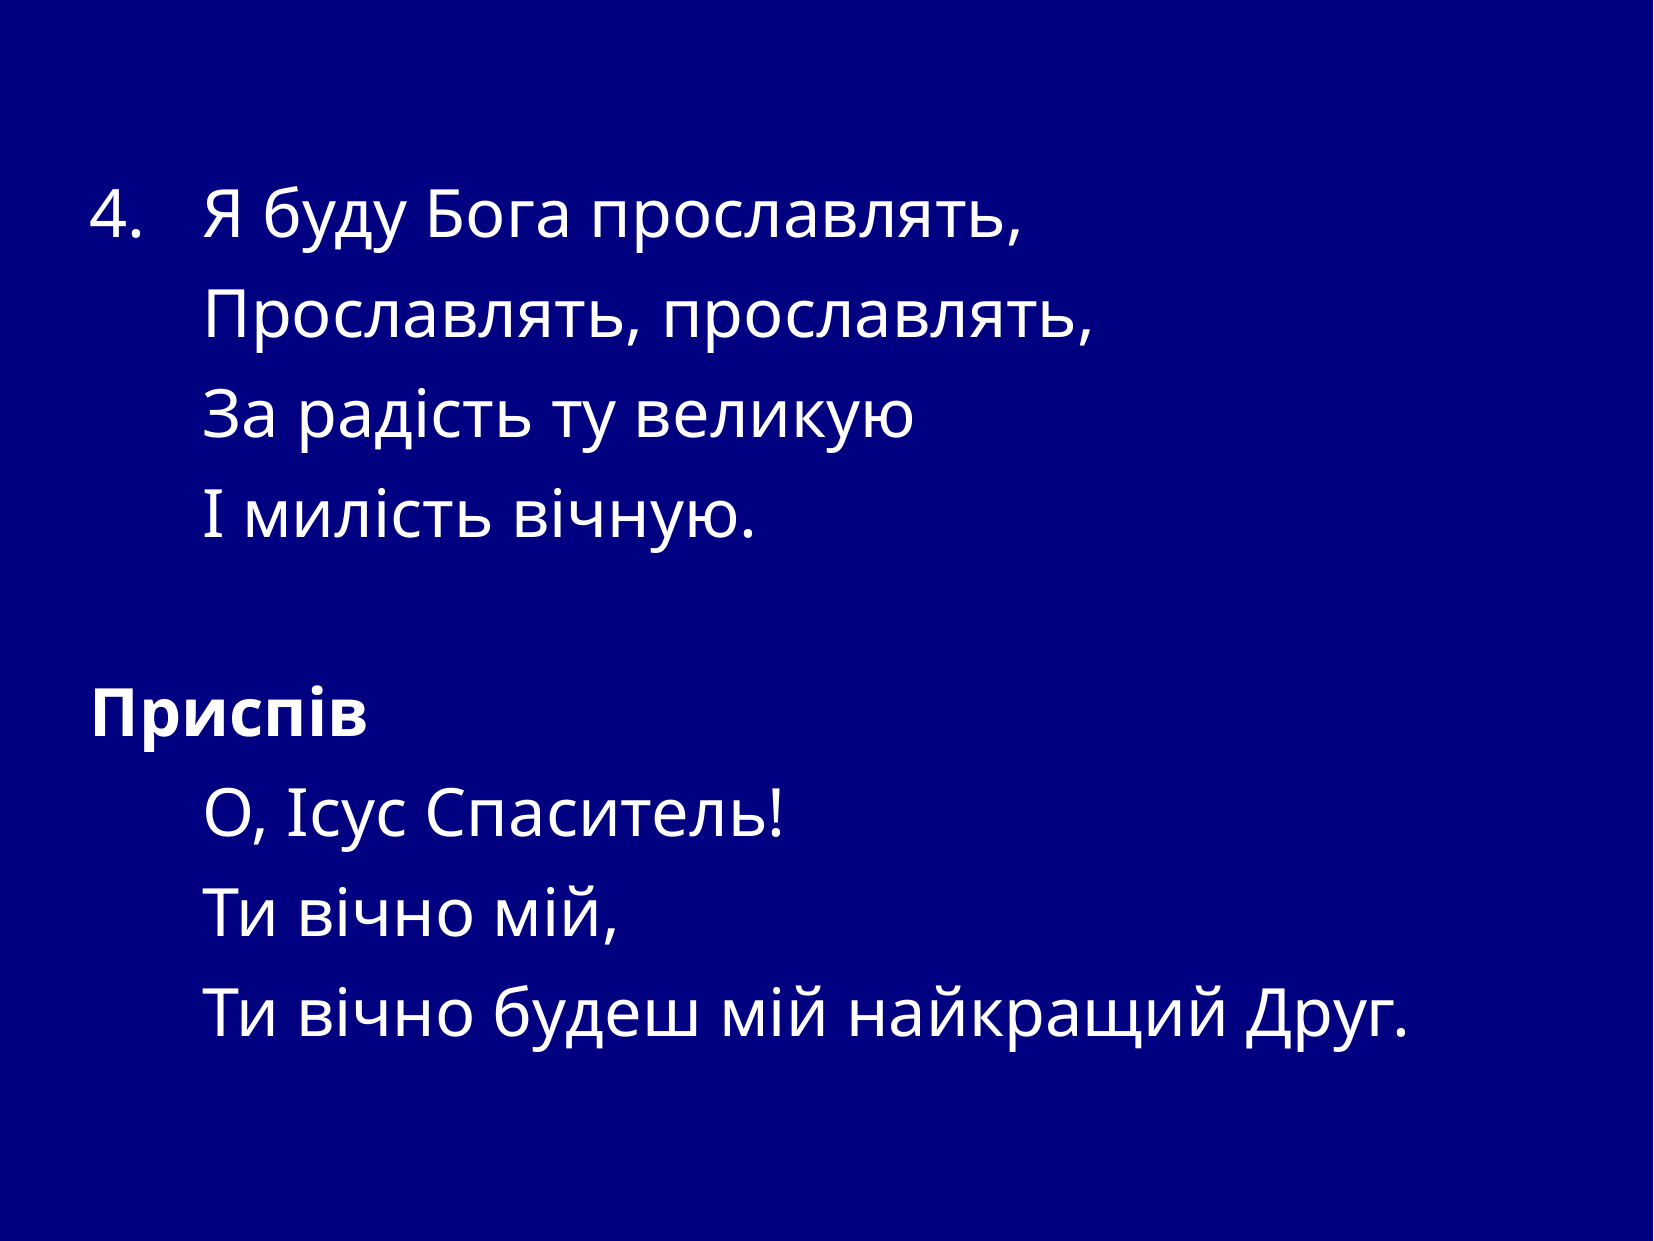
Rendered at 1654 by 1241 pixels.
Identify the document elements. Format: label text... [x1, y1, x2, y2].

text_box 4. Я буду Бога прославлять, Прославлять, прославлять, За радість ту великую І милість вічную. Приспів О, Ісус Спаситель! Ти вічно мій, Ти вічно будеш мій найкращий Друг. [75, 150, 1576, 1163]
